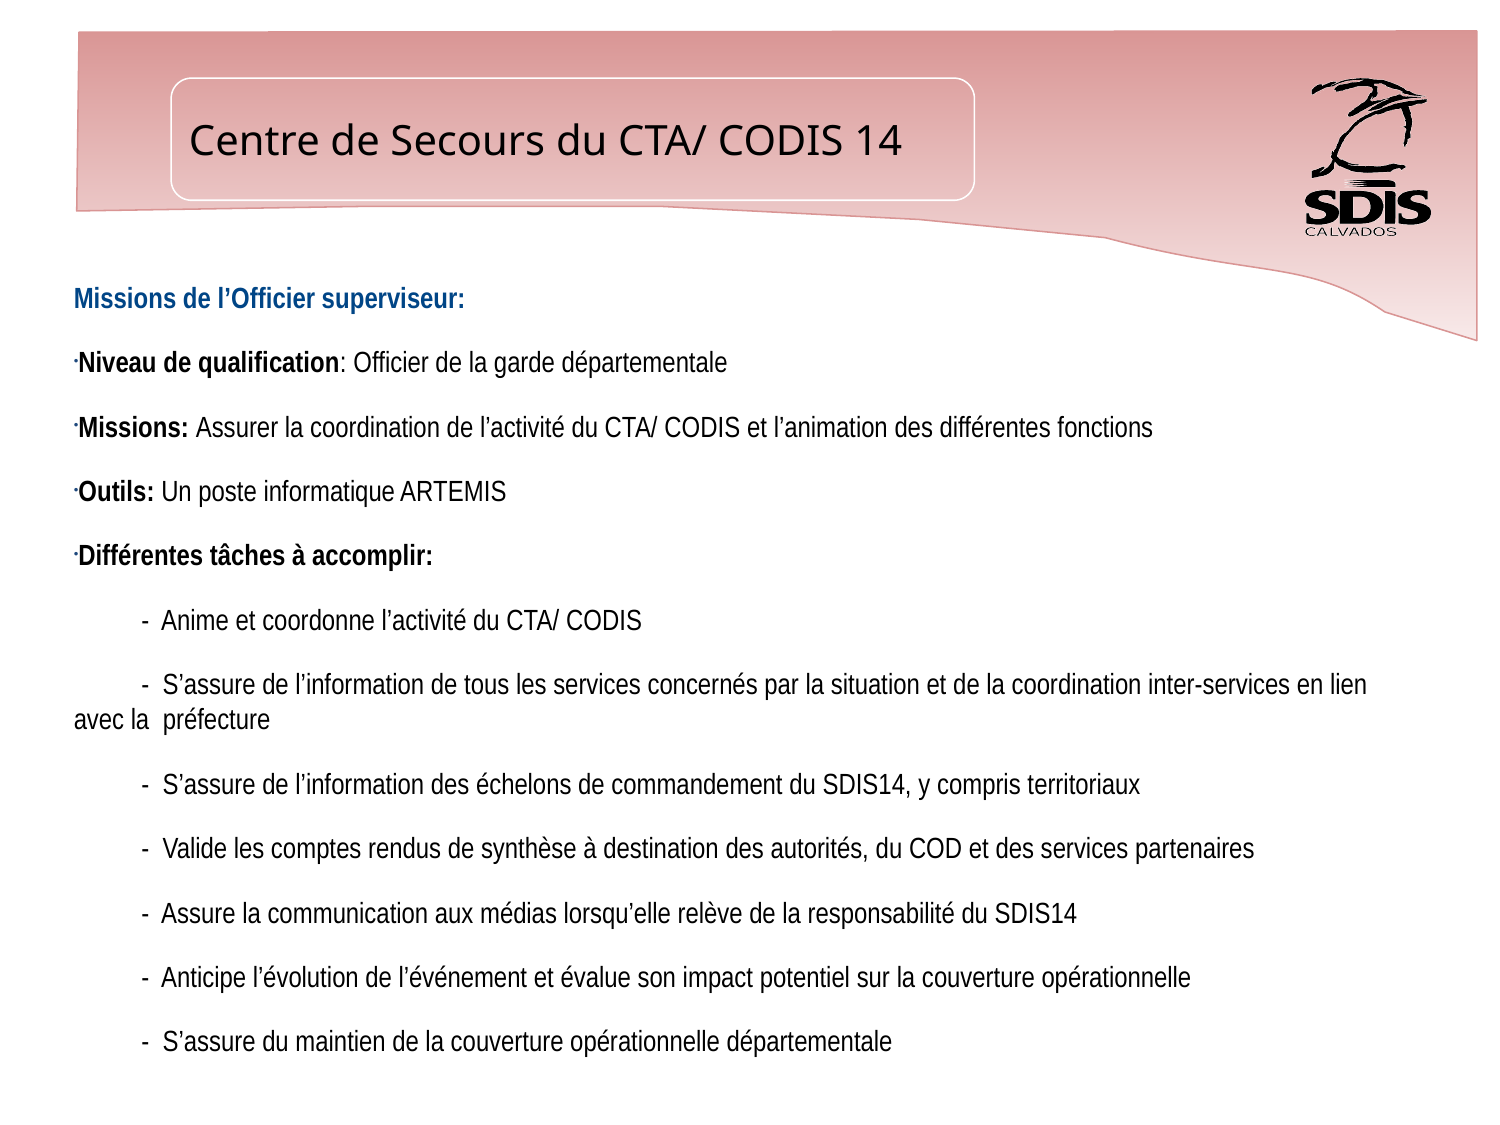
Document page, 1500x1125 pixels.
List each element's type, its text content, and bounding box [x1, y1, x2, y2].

picture [1305, 78, 1431, 236]
text_box [76, 30, 1477, 341]
list Missions de l’Officier superviseur: Niveau de qualification: Officier de la garde départementale Missions: Assurer la coordination de l’activité du CTA/ CODIS et l’animation des différentes fonctions Outils: Un poste informatique ARTEMIS Différentes tâches à accomplir: - Anime et coordonne l’activité du CTA/ CODIS - S’assure de l’information de tous les services concernés par la situation et de la coordination inter-services en lien avec la préfecture - S’assure de l’information des échelons de commandement du SDIS14, y compris territoriaux - Valide les comptes rendus de synthèse à destination des autorités, du COD et des services partenaires - Assure la communication aux médias lorsqu’elle relève de la responsabilité du SDIS14 - Anticipe l’évolution de l’événement et évalue son impact potentiel sur la couverture opérationnelle - S’assure du maintien de la couverture opérationnelle départementale [59, 271, 1409, 868]
text_box Centre de Secours du CTA/ CODIS 14 [171, 78, 975, 201]
